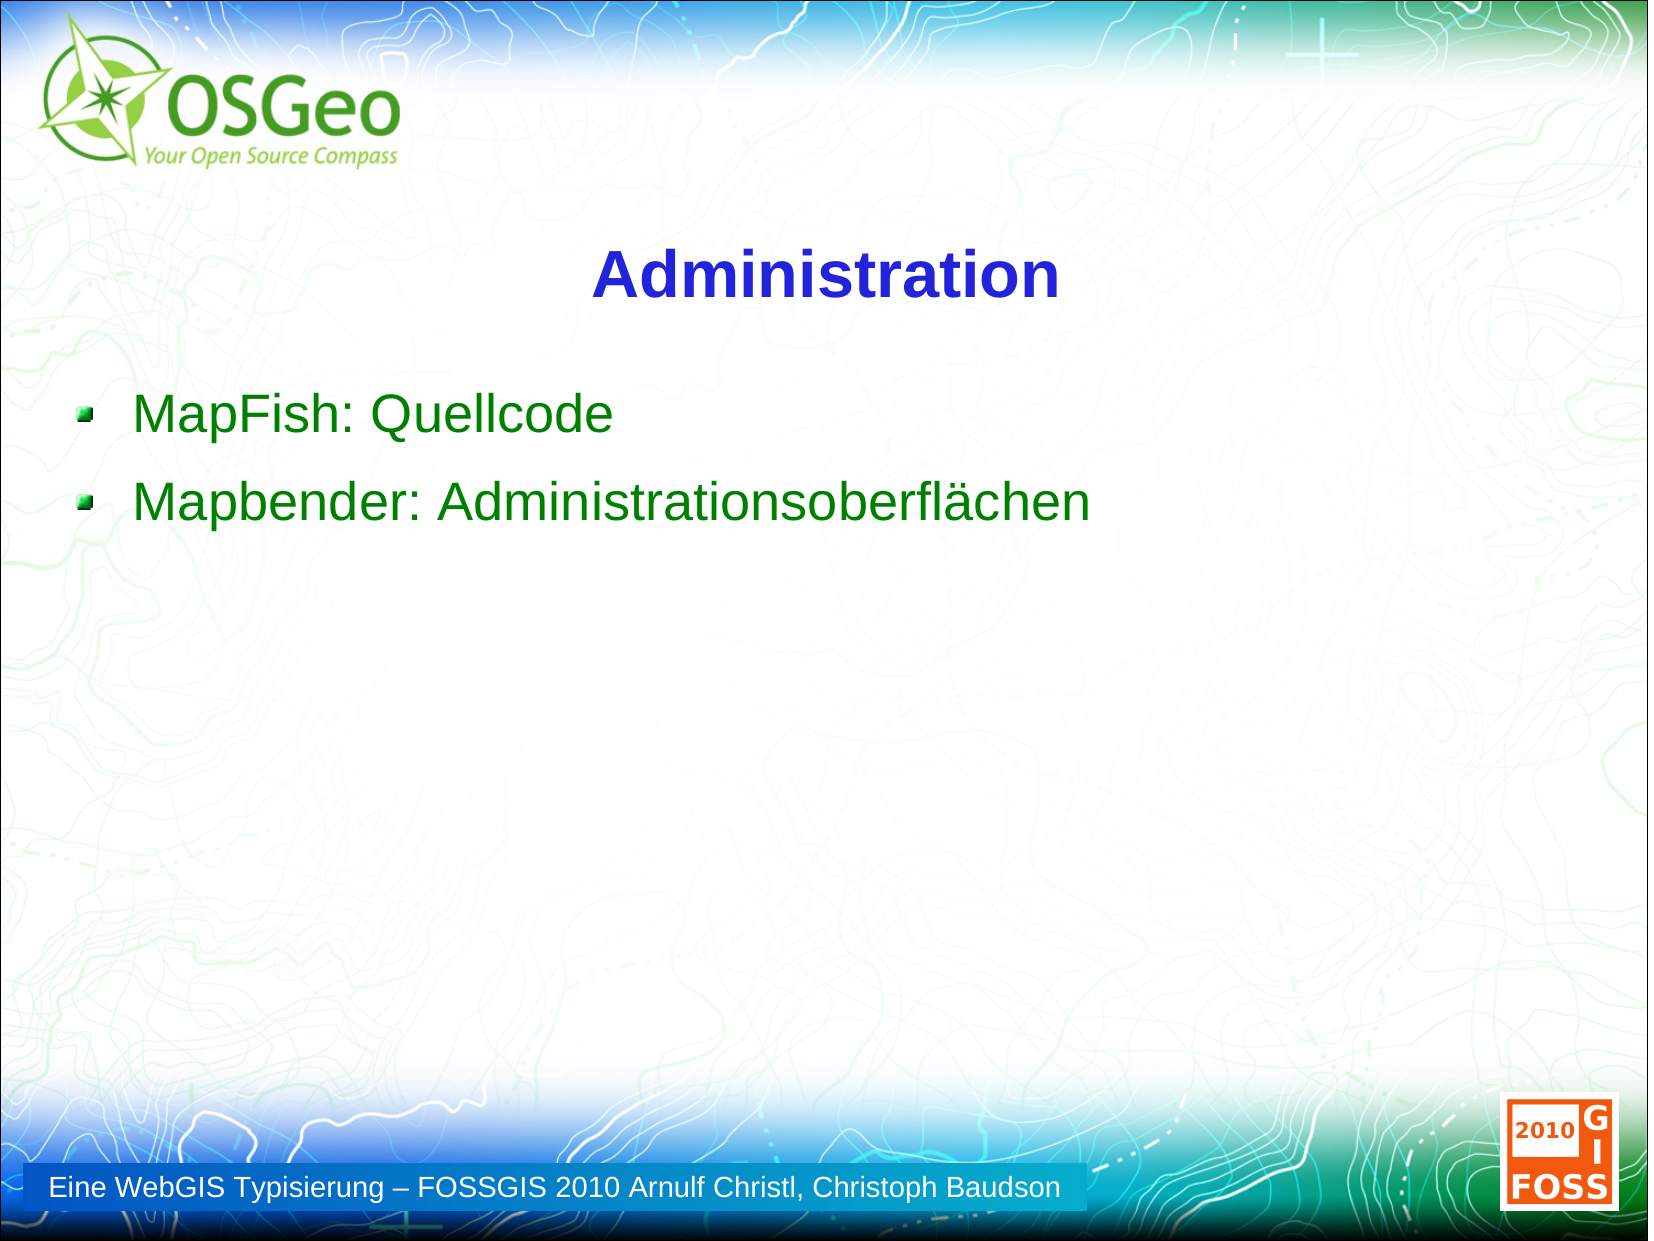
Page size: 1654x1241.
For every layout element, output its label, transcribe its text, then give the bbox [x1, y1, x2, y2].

title Administration [82, 208, 1571, 342]
picture [1, 1, 1647, 1240]
list MapFish: Quellcode Mapbender: Administrationsoberflächen [76, 383, 1565, 1188]
